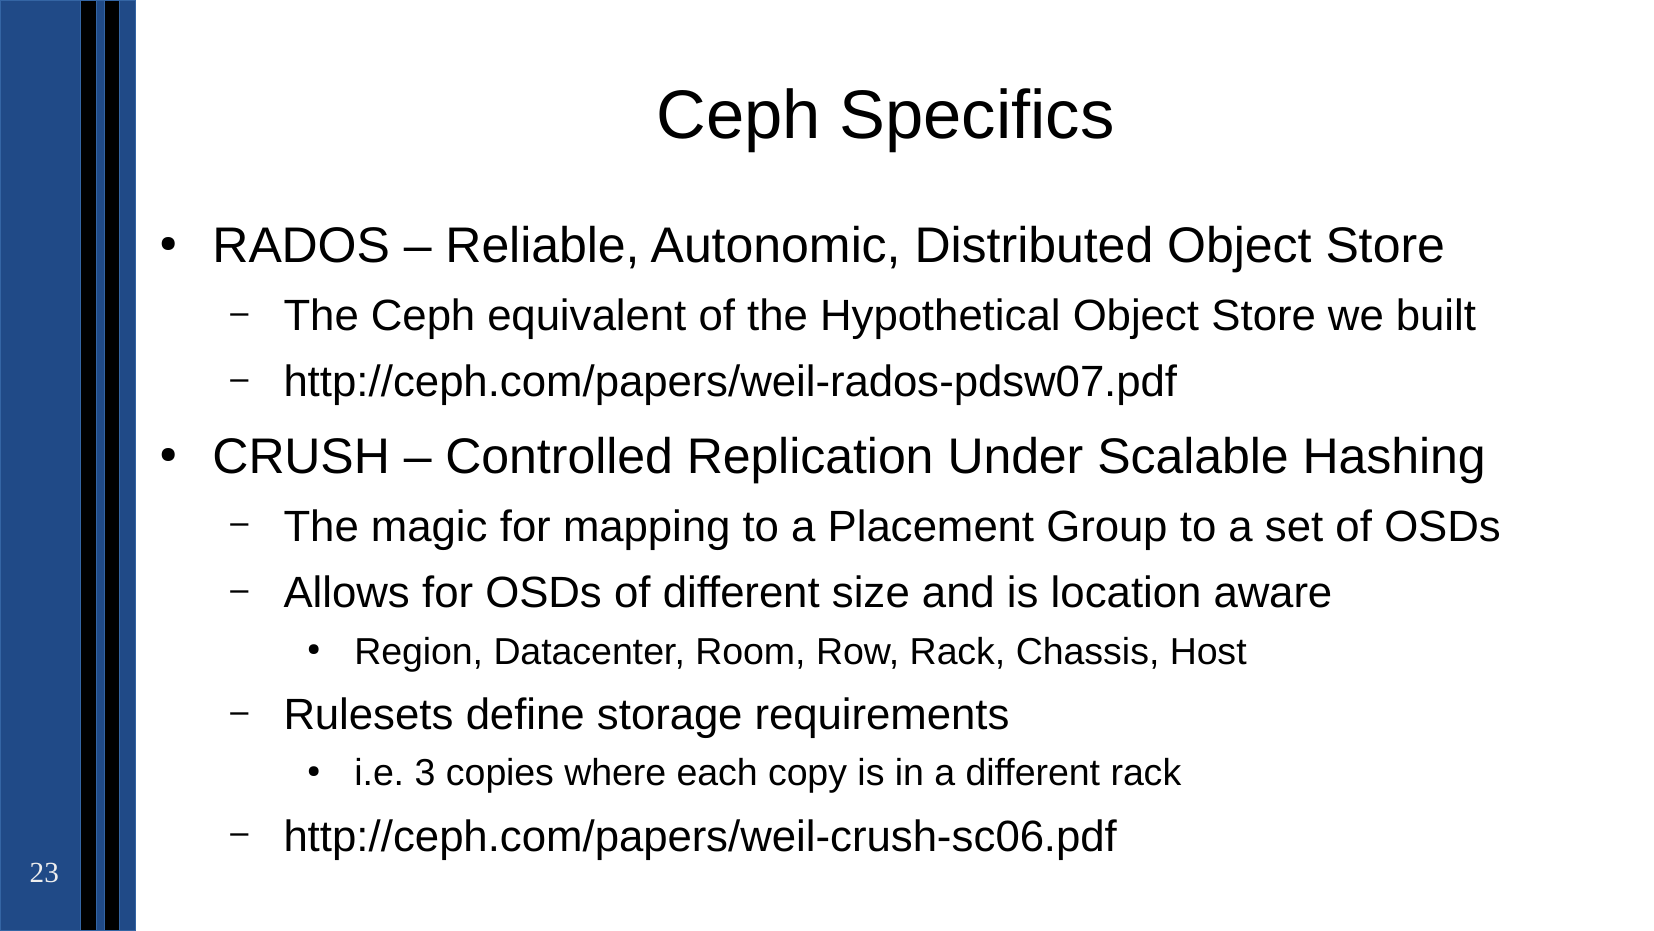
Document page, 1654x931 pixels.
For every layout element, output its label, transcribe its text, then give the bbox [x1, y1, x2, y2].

title Ceph Specifics [141, 37, 1630, 193]
list RADOS – Reliable, Autonomic, Distributed Object Store The Ceph equivalent of the Hypothetical Object Store we built http://ceph.com/papers/weil-rados-pdsw07.pdf CRUSH – Controlled Replication Under Scalable Hashing The magic for mapping to a Placement Group to a set of OSDs Allows for OSDs of different size and is location aware Region, Datacenter, Room, Row, Rack, Chassis, Host Rulesets define storage requirements i.e. 3 copies where each copy is in a different rack http://ceph.com/papers/weil-crush-sc06.pdf [141, 217, 1630, 886]
